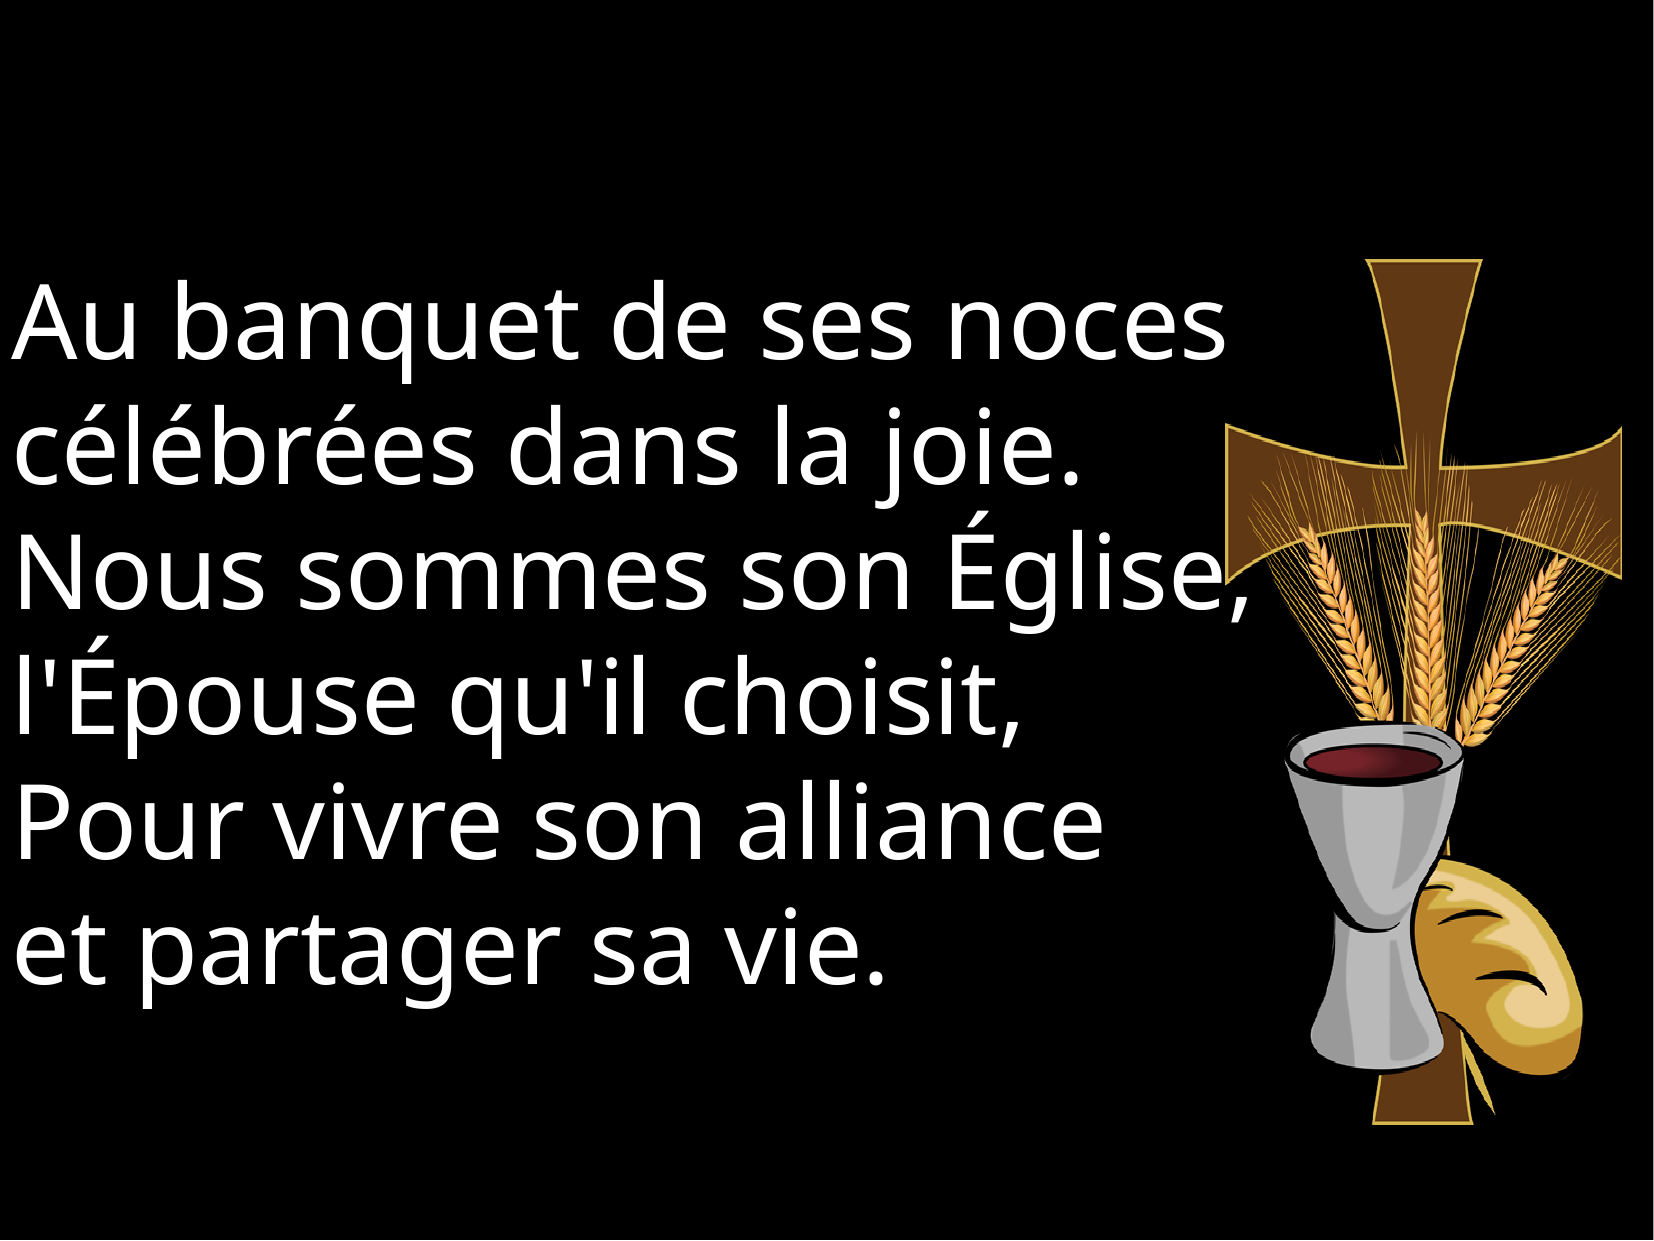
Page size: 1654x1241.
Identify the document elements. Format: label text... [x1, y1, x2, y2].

list Le Seigneur nous convoque par le feu de l'Esprit Au banquet de ses noces célébrées dans la joie. Nous sommes son Église, l'Épouse qu'il choisit, Pour vivre son alliance et partager sa vie. [0, 0, 1447, 1111]
picture [1225, 259, 1622, 1126]
